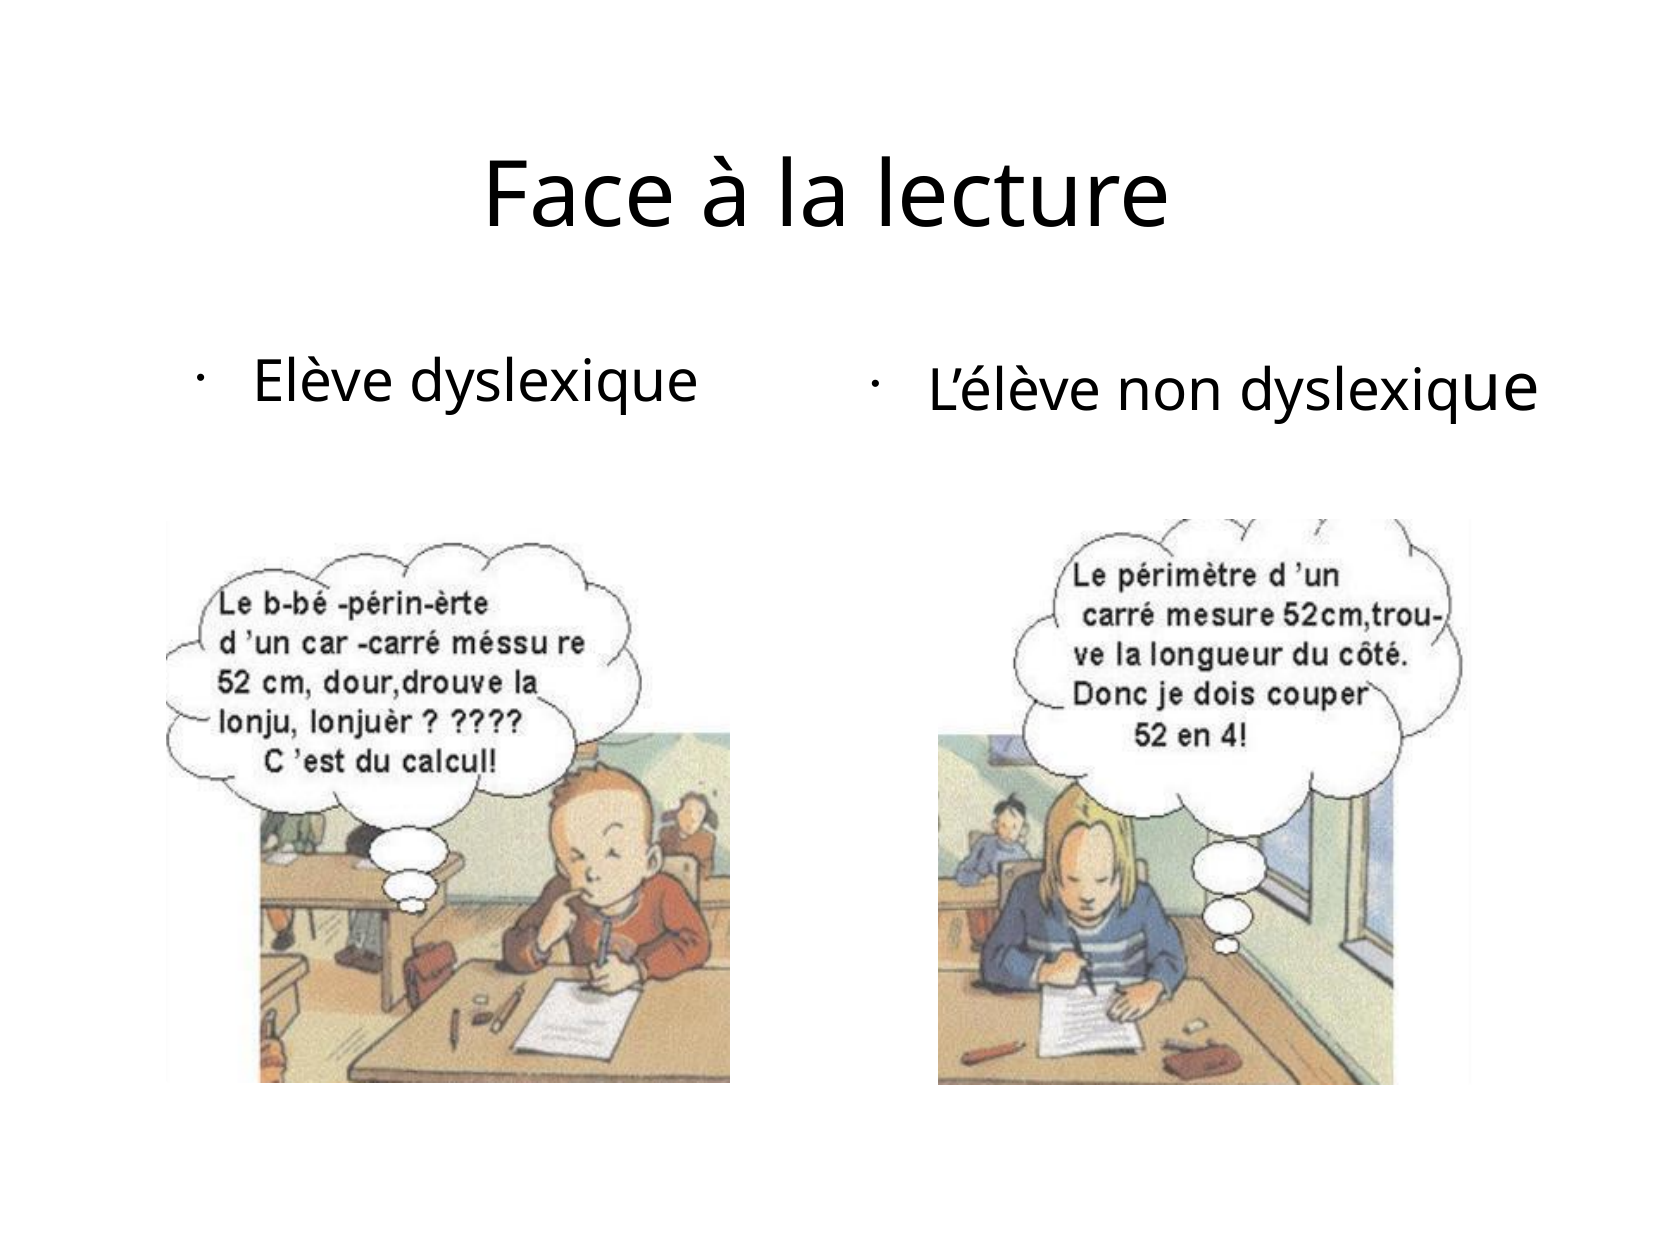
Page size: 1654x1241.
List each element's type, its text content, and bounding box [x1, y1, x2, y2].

title Face à la lecture [82, 127, 1571, 335]
list L’élève non dyslexique [839, 336, 1571, 455]
chart [166, 521, 730, 1084]
chart [938, 519, 1473, 1085]
list Elève dyslexique [82, 335, 814, 455]
